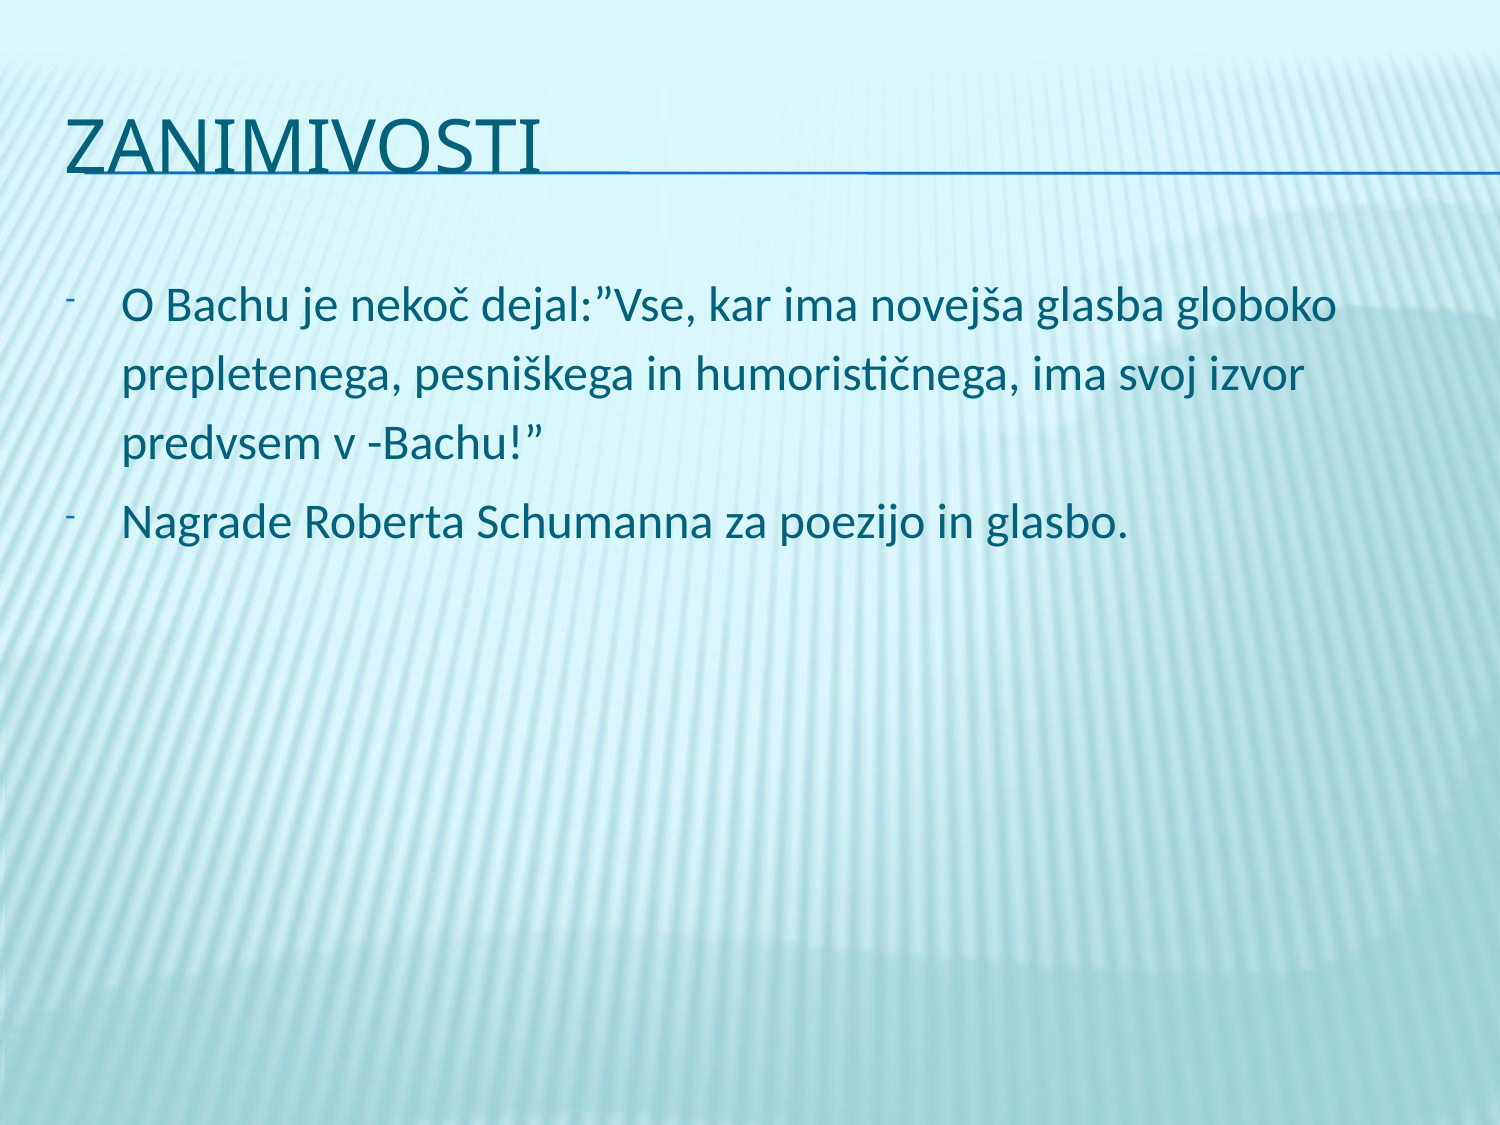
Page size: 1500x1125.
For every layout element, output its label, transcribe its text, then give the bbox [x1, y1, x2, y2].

list O Bachu je nekoč dejal:”Vse, kar ima novejša glasba globoko prepletenega, pesniškega in humorističnega, ima svoj izvor predvsem v -Bachu!” Nagrade Roberta Schumanna za poezijo in glasbo. [50, 254, 1475, 998]
picture [0, 0, 1500, 1125]
title zanimivosti [50, 75, 1475, 213]
